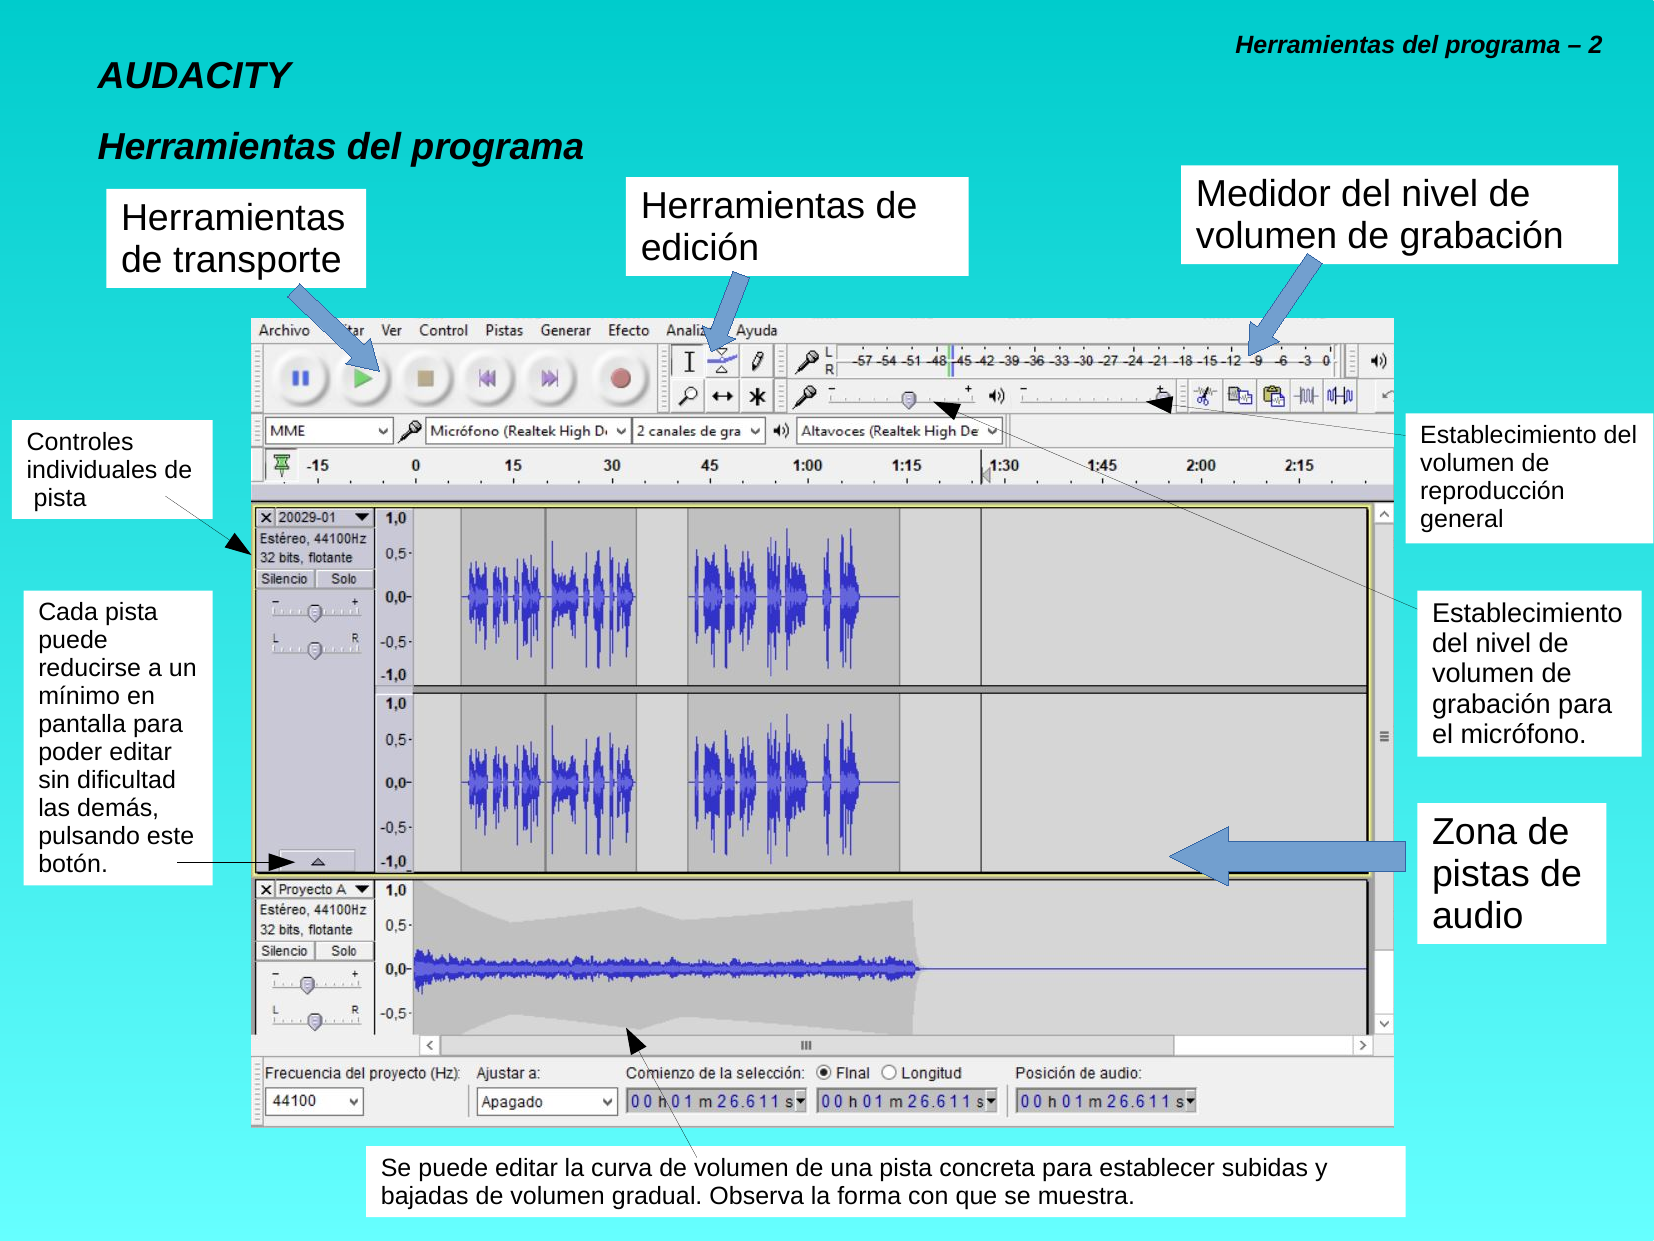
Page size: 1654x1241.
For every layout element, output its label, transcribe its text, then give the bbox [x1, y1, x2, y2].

text_box AUDACITY [82, 47, 674, 104]
text_box [1248, 253, 1323, 356]
picture [251, 318, 1394, 1128]
text_box [702, 271, 750, 352]
text_box Herramientas de edición [625, 177, 969, 276]
text_box Medidor del nivel de volumen de grabación [1181, 165, 1619, 264]
text_box Zona de pistas de audio [1417, 803, 1607, 943]
text_box Herramientas del programa [82, 118, 626, 175]
text_box Controles individuales de pista [11, 420, 213, 519]
text_box [1169, 826, 1406, 886]
text_box Cada pista puede reducirse a un mínimo en pantalla para poder editar sin dificultad las demás, pulsando este botón. [23, 590, 213, 883]
text_box Herramientas de transporte [106, 188, 367, 287]
text_box Herramientas del programa – 2 [992, 23, 1619, 67]
text_box Se puede editar la curva de volumen de una pista concreta para establecer subidas y bajadas de volumen gradual. Observa la forma con que se muestra. [366, 1146, 1406, 1217]
text_box Establecimiento del nivel de volumen de grabación para el micrófono. [1417, 590, 1642, 756]
text_box [287, 283, 380, 372]
text_box Establecimiento del volumen de reproducción general [1405, 413, 1654, 544]
